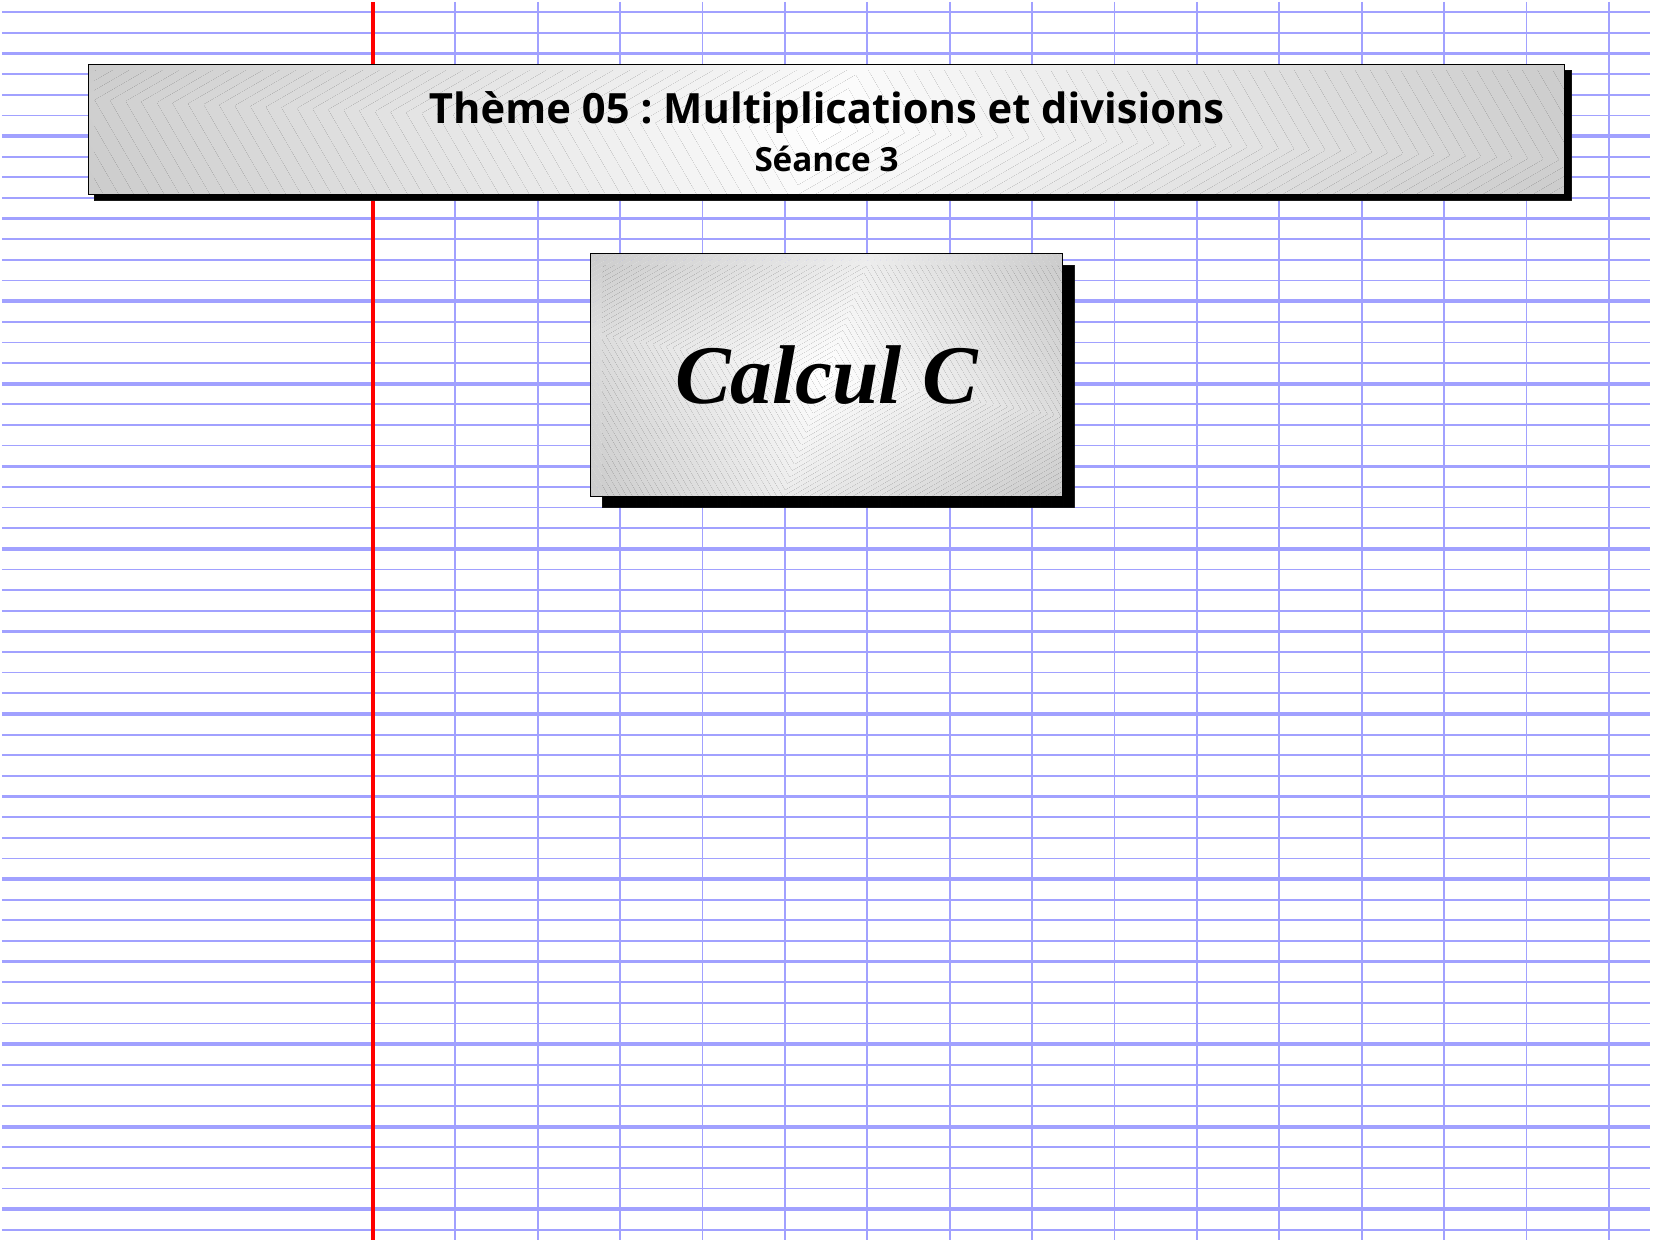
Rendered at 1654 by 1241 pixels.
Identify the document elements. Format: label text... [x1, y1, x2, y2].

text_box Calcul C [590, 253, 1063, 497]
text_box Thème 05 : Multiplications et divisions Séance 3 [88, 64, 1565, 195]
picture [0, 0, 1654, 1241]
